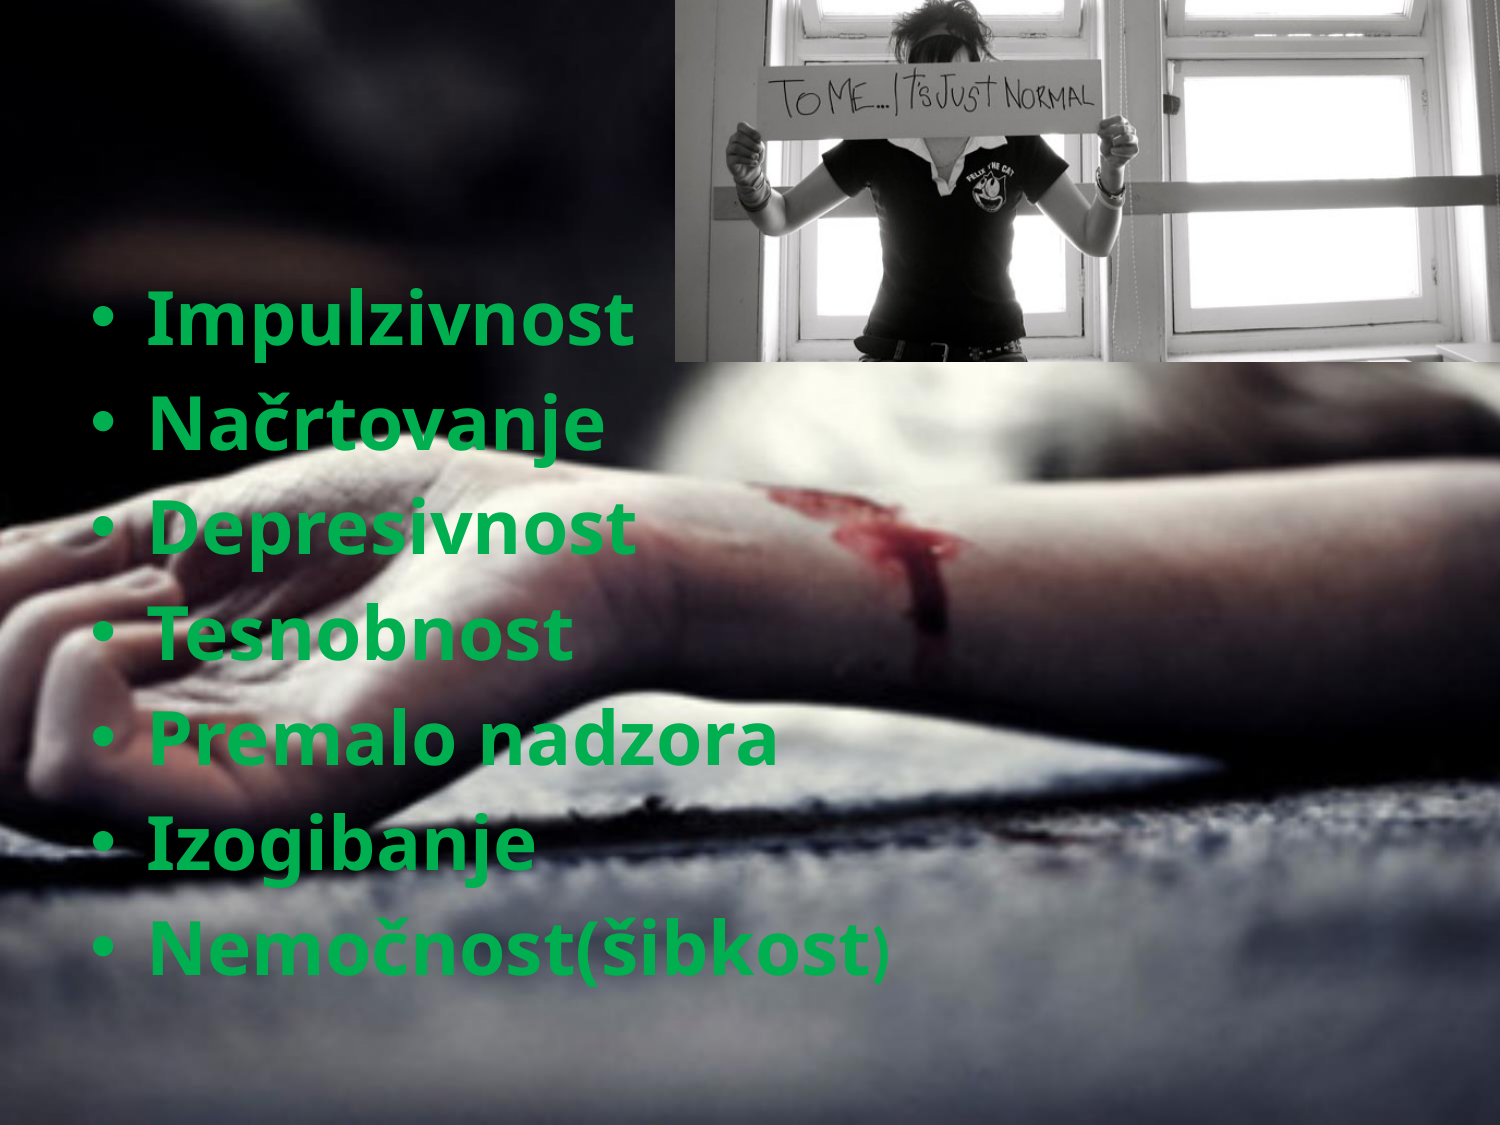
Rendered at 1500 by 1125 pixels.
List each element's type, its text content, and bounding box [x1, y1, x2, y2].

list Impulzivnost Načrtovanje Depresivnost Tesnobnost Premalo nadzora Izogibanje Nemočnost(šibkost) [75, 262, 1425, 1005]
picture [0, 0, 1500, 1125]
